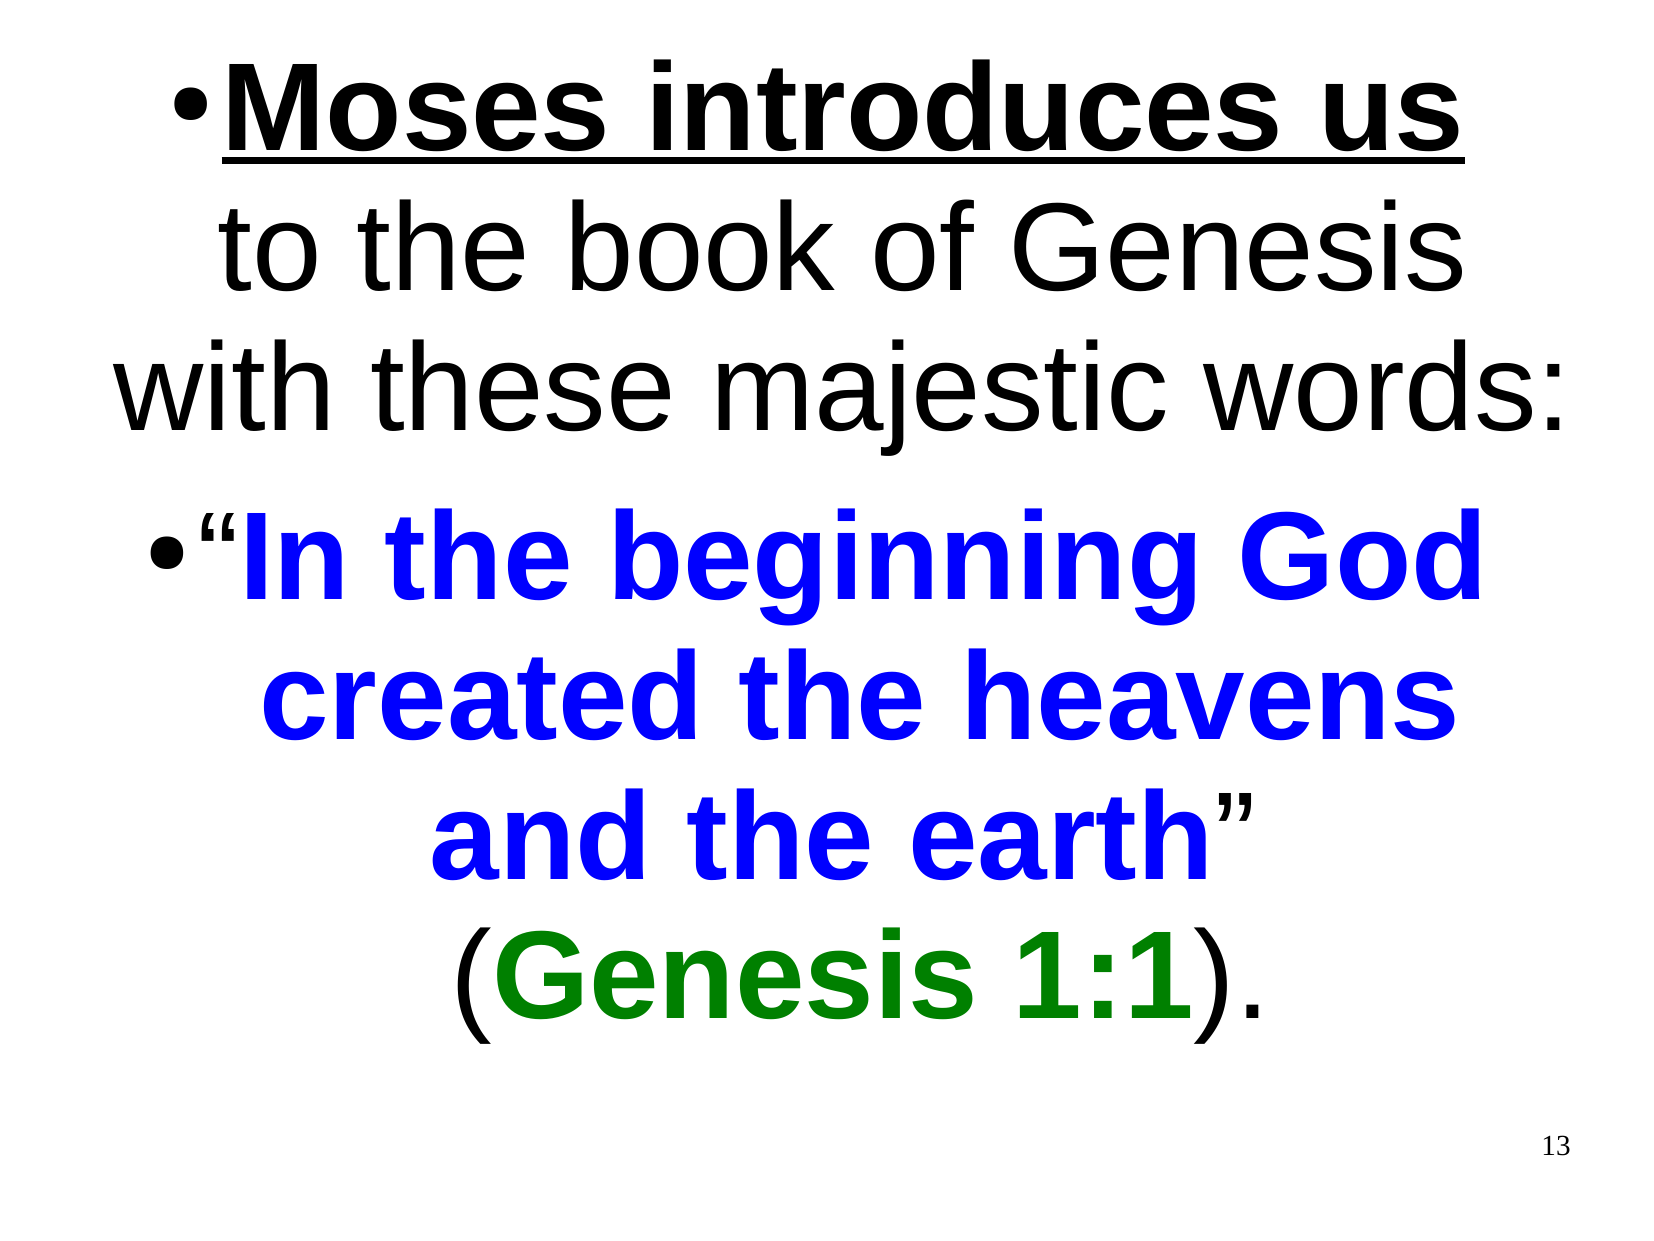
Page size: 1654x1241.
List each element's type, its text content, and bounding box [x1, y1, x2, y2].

list Moses introduces us to the book of Genesis with these majestic words: “In the beginning God created the heavens and the earth” (Genesis 1:1). [37, 37, 1613, 1238]
